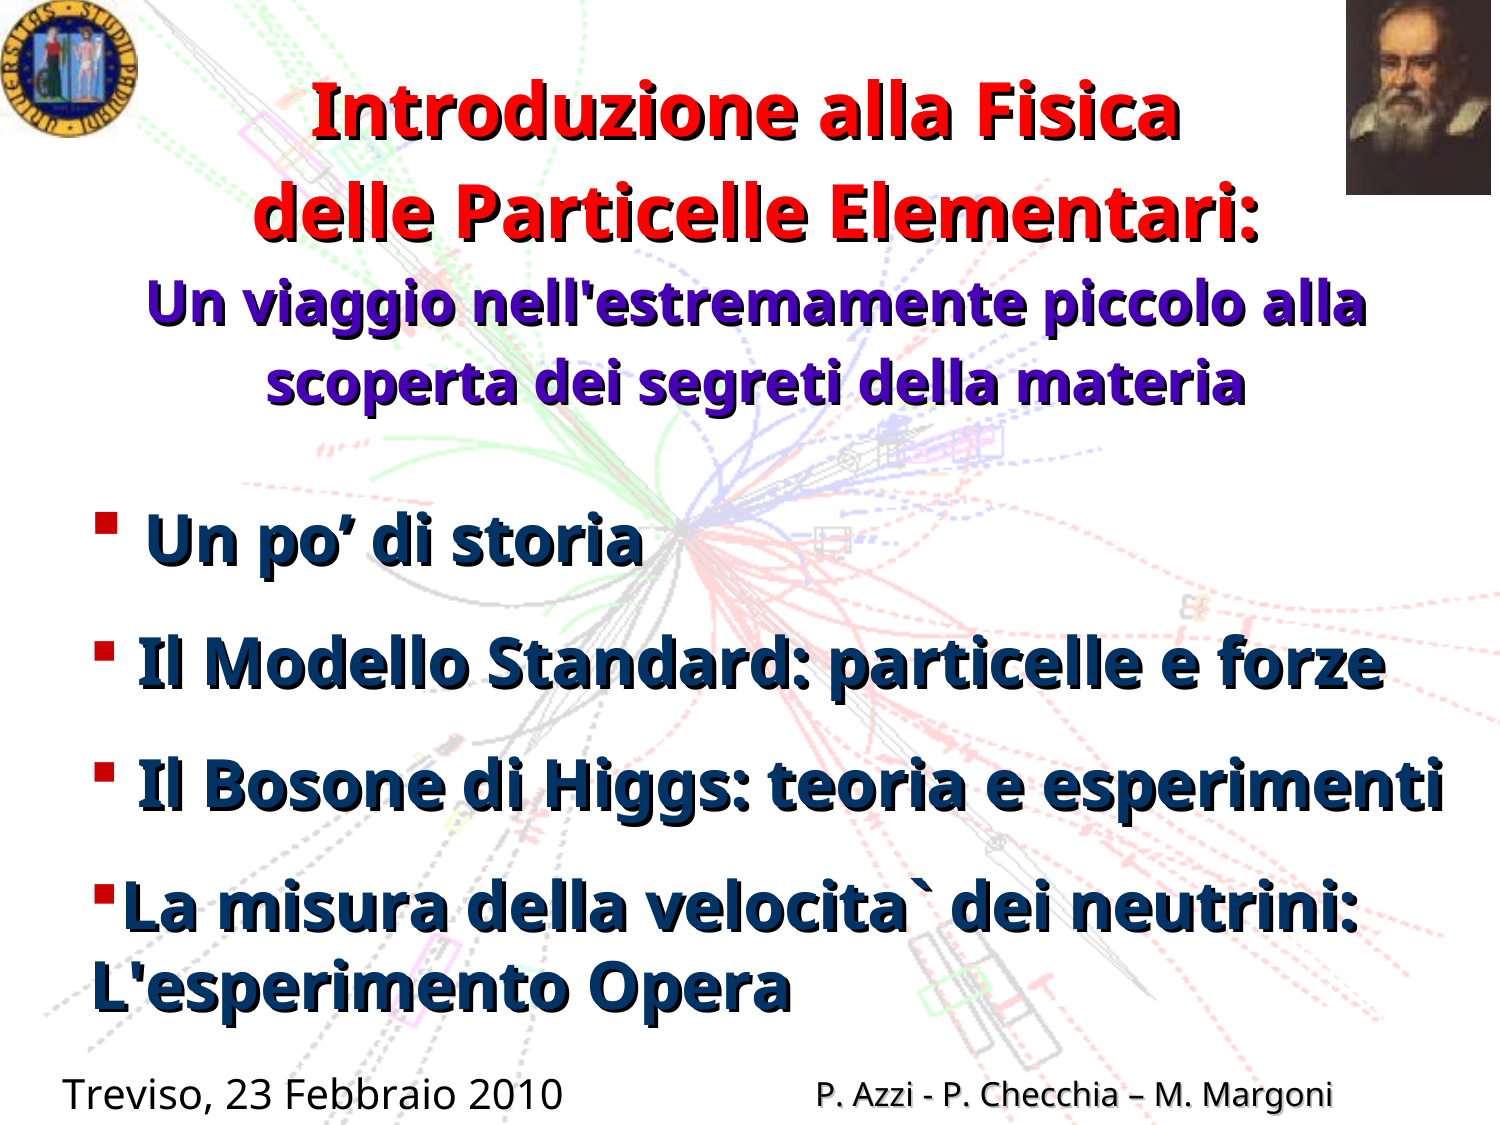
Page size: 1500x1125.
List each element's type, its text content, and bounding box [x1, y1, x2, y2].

title Introduzione alla Fisica delle Particelle Elementari: Un viaggio nell'estremamente piccolo alla scoperta dei segreti della materia [5, 23, 1500, 588]
picture [0, 0, 1500, 1125]
text_box Un po’ di storia Il Modello Standard: particelle e forze Il Bosone di Higgs: teoria e esperimenti La misura della velocita` dei neutrini: L'esperimento Opera [75, 479, 1477, 1031]
